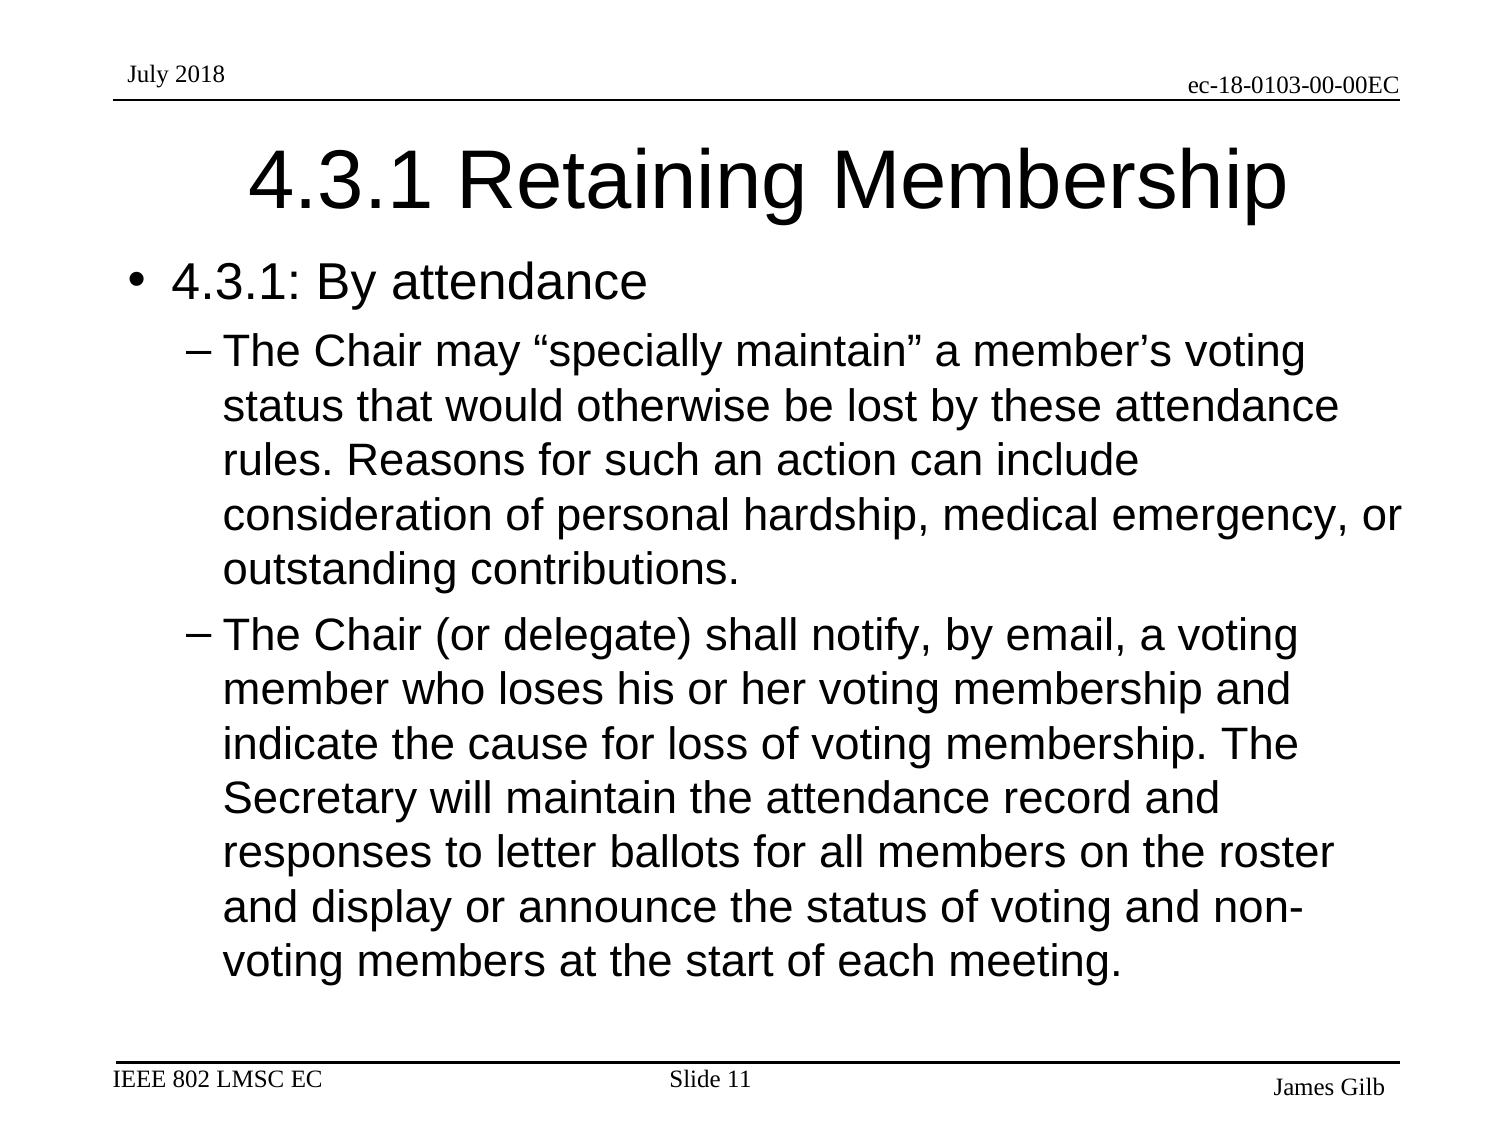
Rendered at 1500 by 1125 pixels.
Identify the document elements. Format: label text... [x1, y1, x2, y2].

title 4.3.1 Retaining Membership [112, 112, 1426, 238]
list 4.3.1: By attendance The Chair may “specially maintain” a member’s voting status that would otherwise be lost by these attendance rules. Reasons for such an action can include consideration of personal hardship, medical emergency, or outstanding contributions. The Chair (or delegate) shall notify, by email, a voting member who loses his or her voting membership and indicate the cause for loss of voting membership. The Secretary will maintain the attendance record and responses to letter ballots for all members on the roster and display or announce the status of voting and non-voting members at the start of each meeting. [112, 239, 1426, 1051]
